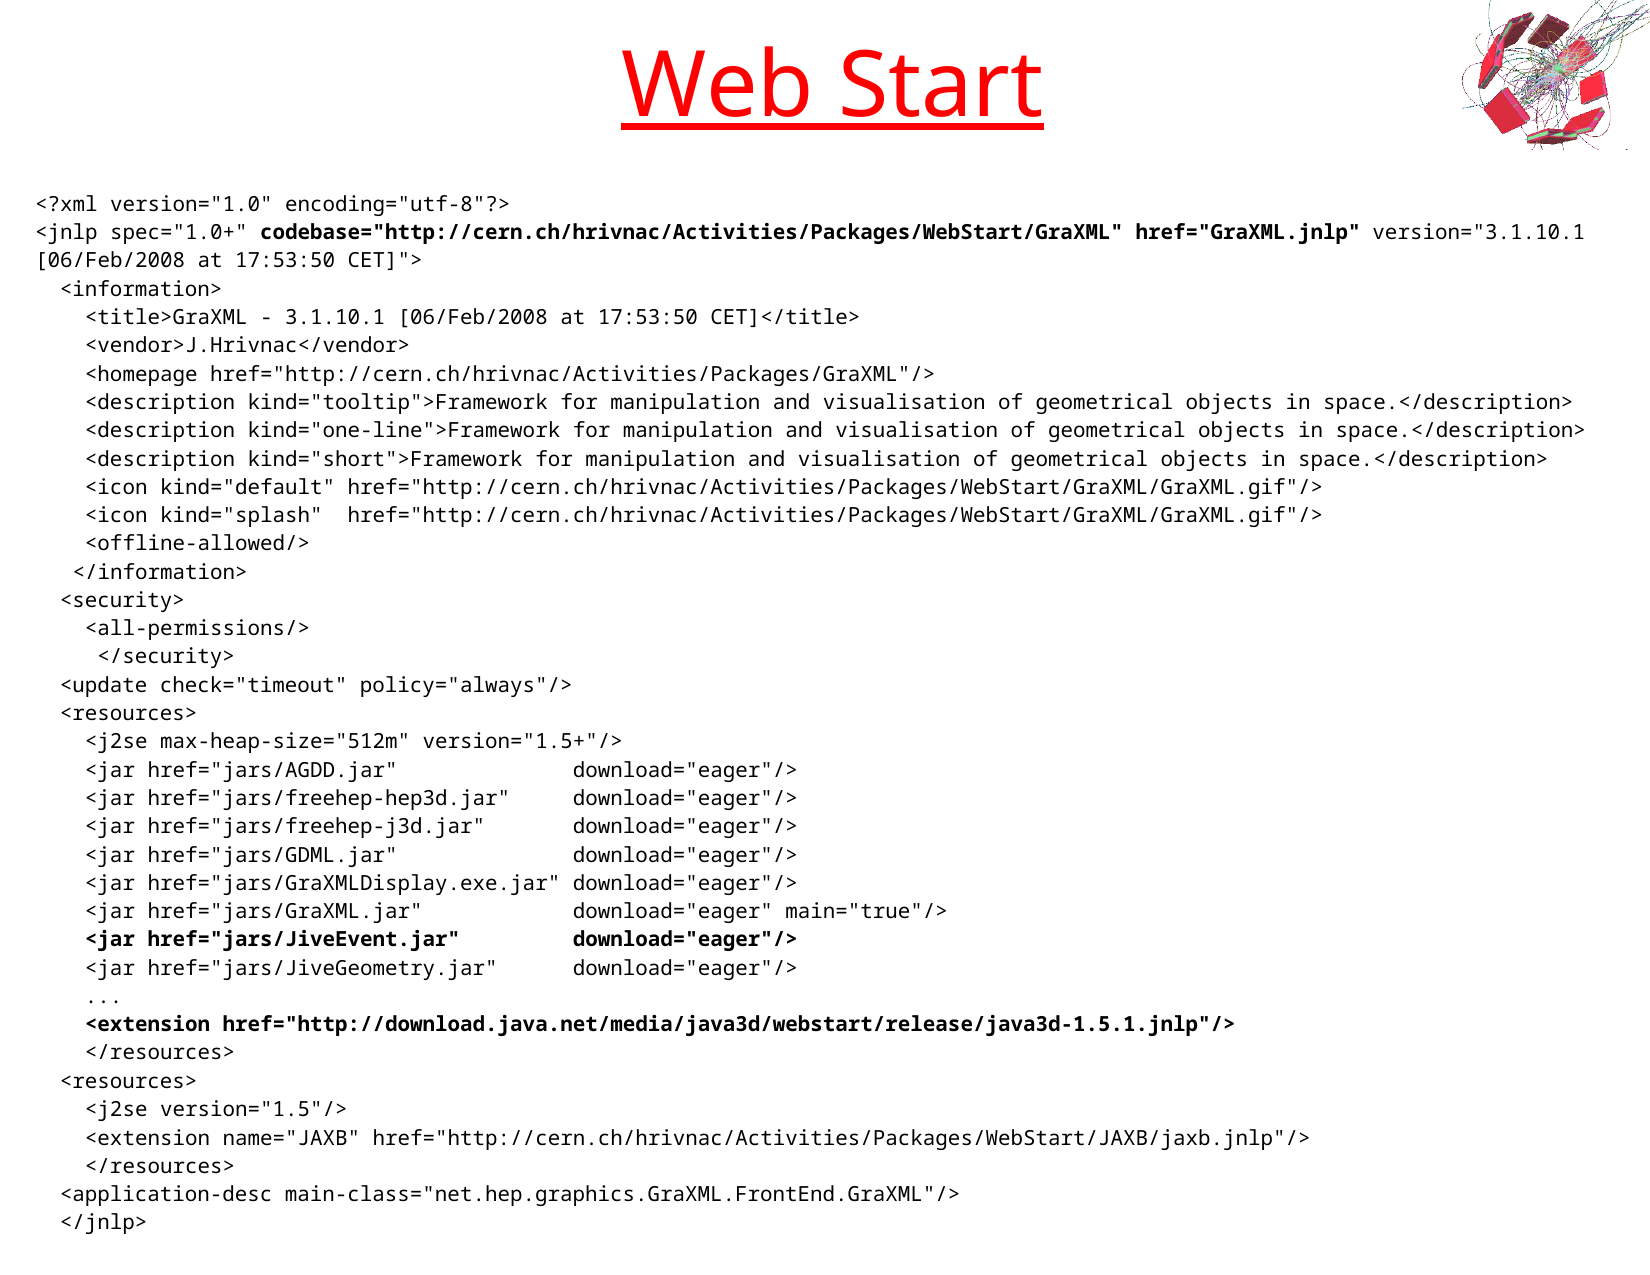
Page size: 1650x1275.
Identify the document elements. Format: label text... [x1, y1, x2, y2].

picture [1462, 0, 1650, 151]
title Web Start [90, 0, 1576, 181]
text_box <?xml version="1.0" encoding="utf-8"?> <jnlp spec="1.0+" codebase="http://cern.ch/hrivnac/Activities/Packages/WebStart/GraXML" href="GraXML.jnlp" version="3.1.10.1 [06/Feb/2008 at 17:53:50 CET]"> <information> <title>GraXML - 3.1.10.1 [06/Feb/2008 at 17:53:50 CET]</title> <vendor>J.Hrivnac</vendor> <homepage href="http://cern.ch/hrivnac/Activities/Packages/GraXML"/> <description kind="tooltip">Framework for manipulation and visualisation of geometrical objects in space.</description> <description kind="one-line">Framework for manipulation and visualisation of geometrical objects in space.</description> <description kind="short">Framework for manipulation and visualisation of geometrical objects in space.</description> <icon kind="default" href="http://cern.ch/hrivnac/Activities/Packages/WebStart/GraXML/GraXML.gif"/> <icon kind="splash" href="http://cern.ch/hrivnac/Activities/Packages/WebStart/GraXML/GraXML.gif"/> <offline-allowed/> </information> <security> <all-permissions/> </security> <update check="timeout" policy="always"/> <resources> <j2se max-heap-size="512m" version="1.5+"/> <jar href="jars/AGDD.jar" download="eager"/> <jar href="jars/freehep-hep3d.jar" download="eager"/> <jar href="jars/freehep-j3d.jar" download="eager"/> <jar href="jars/GDML.jar" download="eager"/> <jar href="jars/GraXMLDisplay.exe.jar" download="eager"/> <jar href="jars/GraXML.jar" download="eager" main="true"/> <jar href="jars/JiveEvent.jar" download="eager"/> <jar href="jars/JiveGeometry.jar" download="eager"/> ... <extension href="http://download.java.net/media/java3d/webstart/release/java3d-1.5.1.jnlp"/> </resources> <resources> <j2se version="1.5"/> <extension name="JAXB" href="http://cern.ch/hrivnac/Activities/Packages/WebStart/JAXB/jaxb.jnlp"/> </resources> <application-desc main-class="net.hep.graphics.GraXML.FrontEnd.GraXML"/> </jnlp> [20, 181, 1650, 1275]
